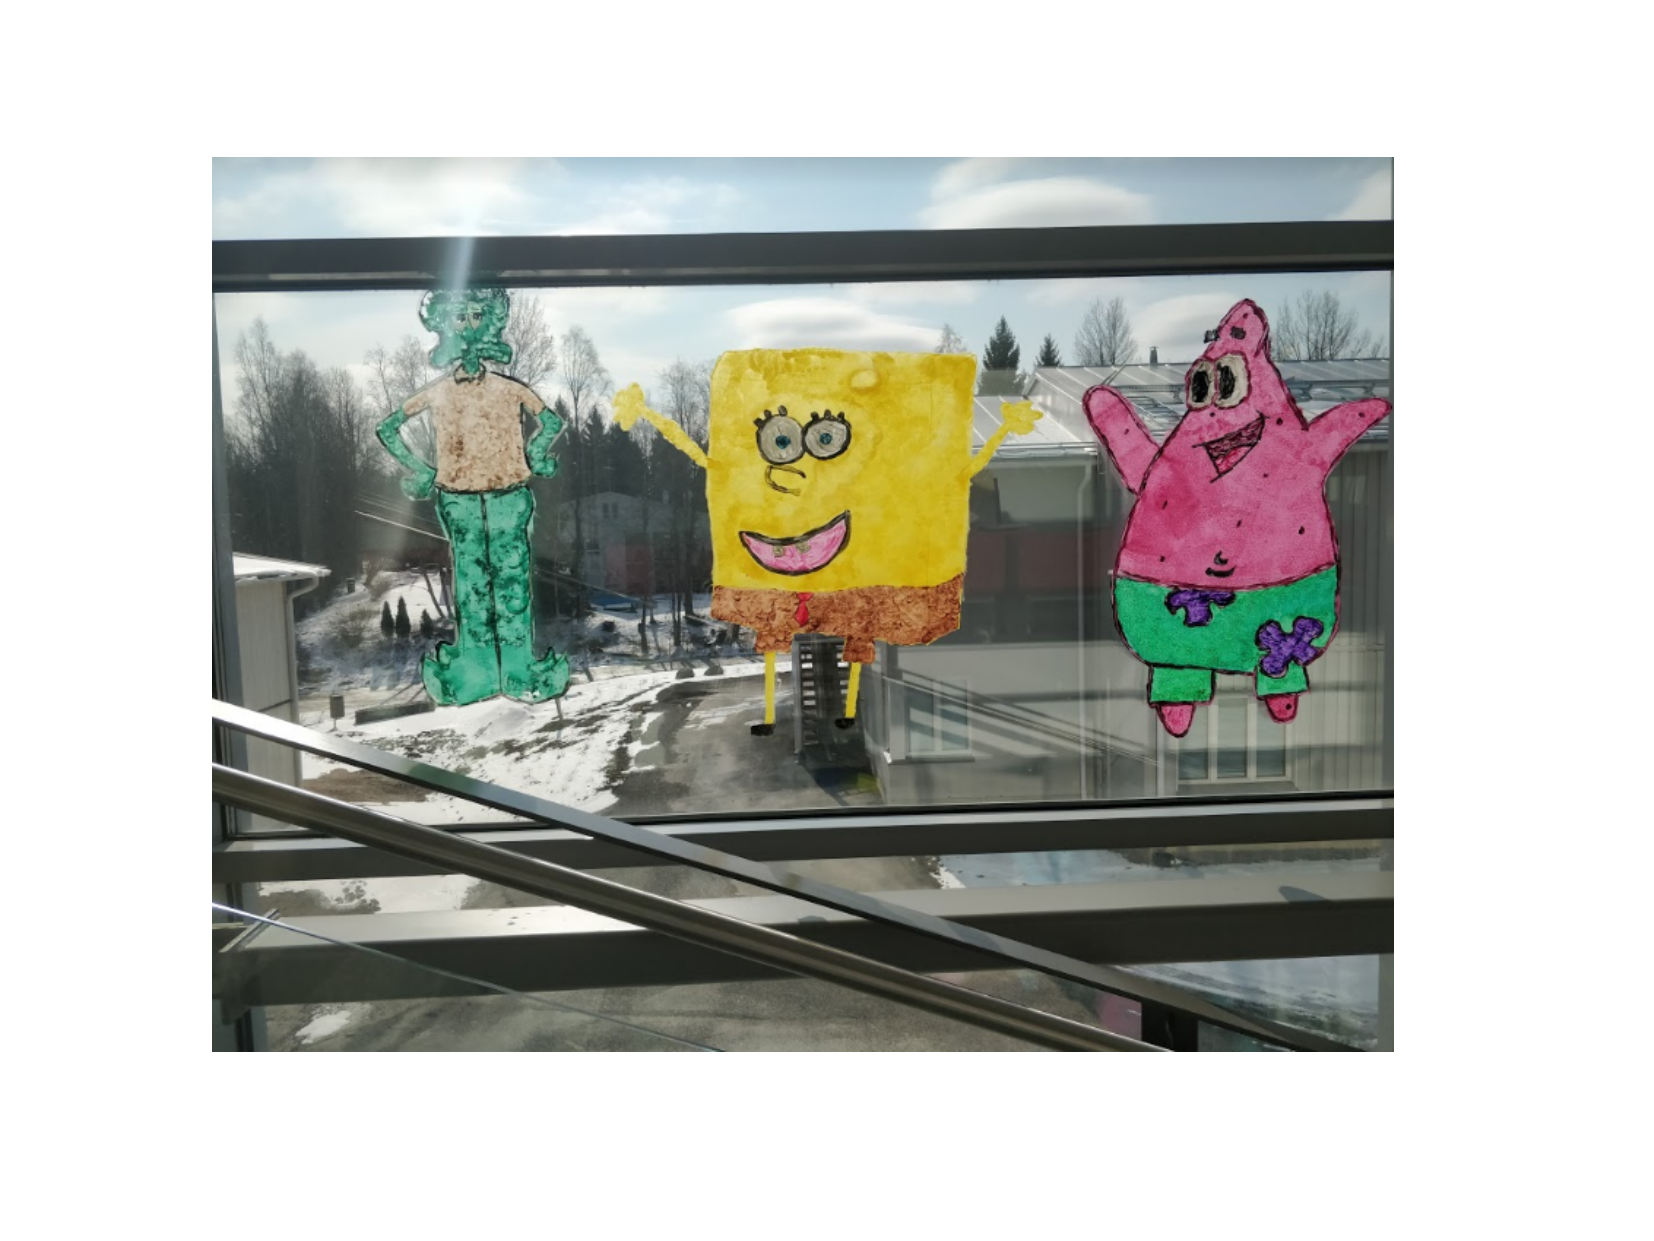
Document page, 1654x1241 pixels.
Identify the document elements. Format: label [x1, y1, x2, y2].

picture [212, 157, 1394, 1052]
